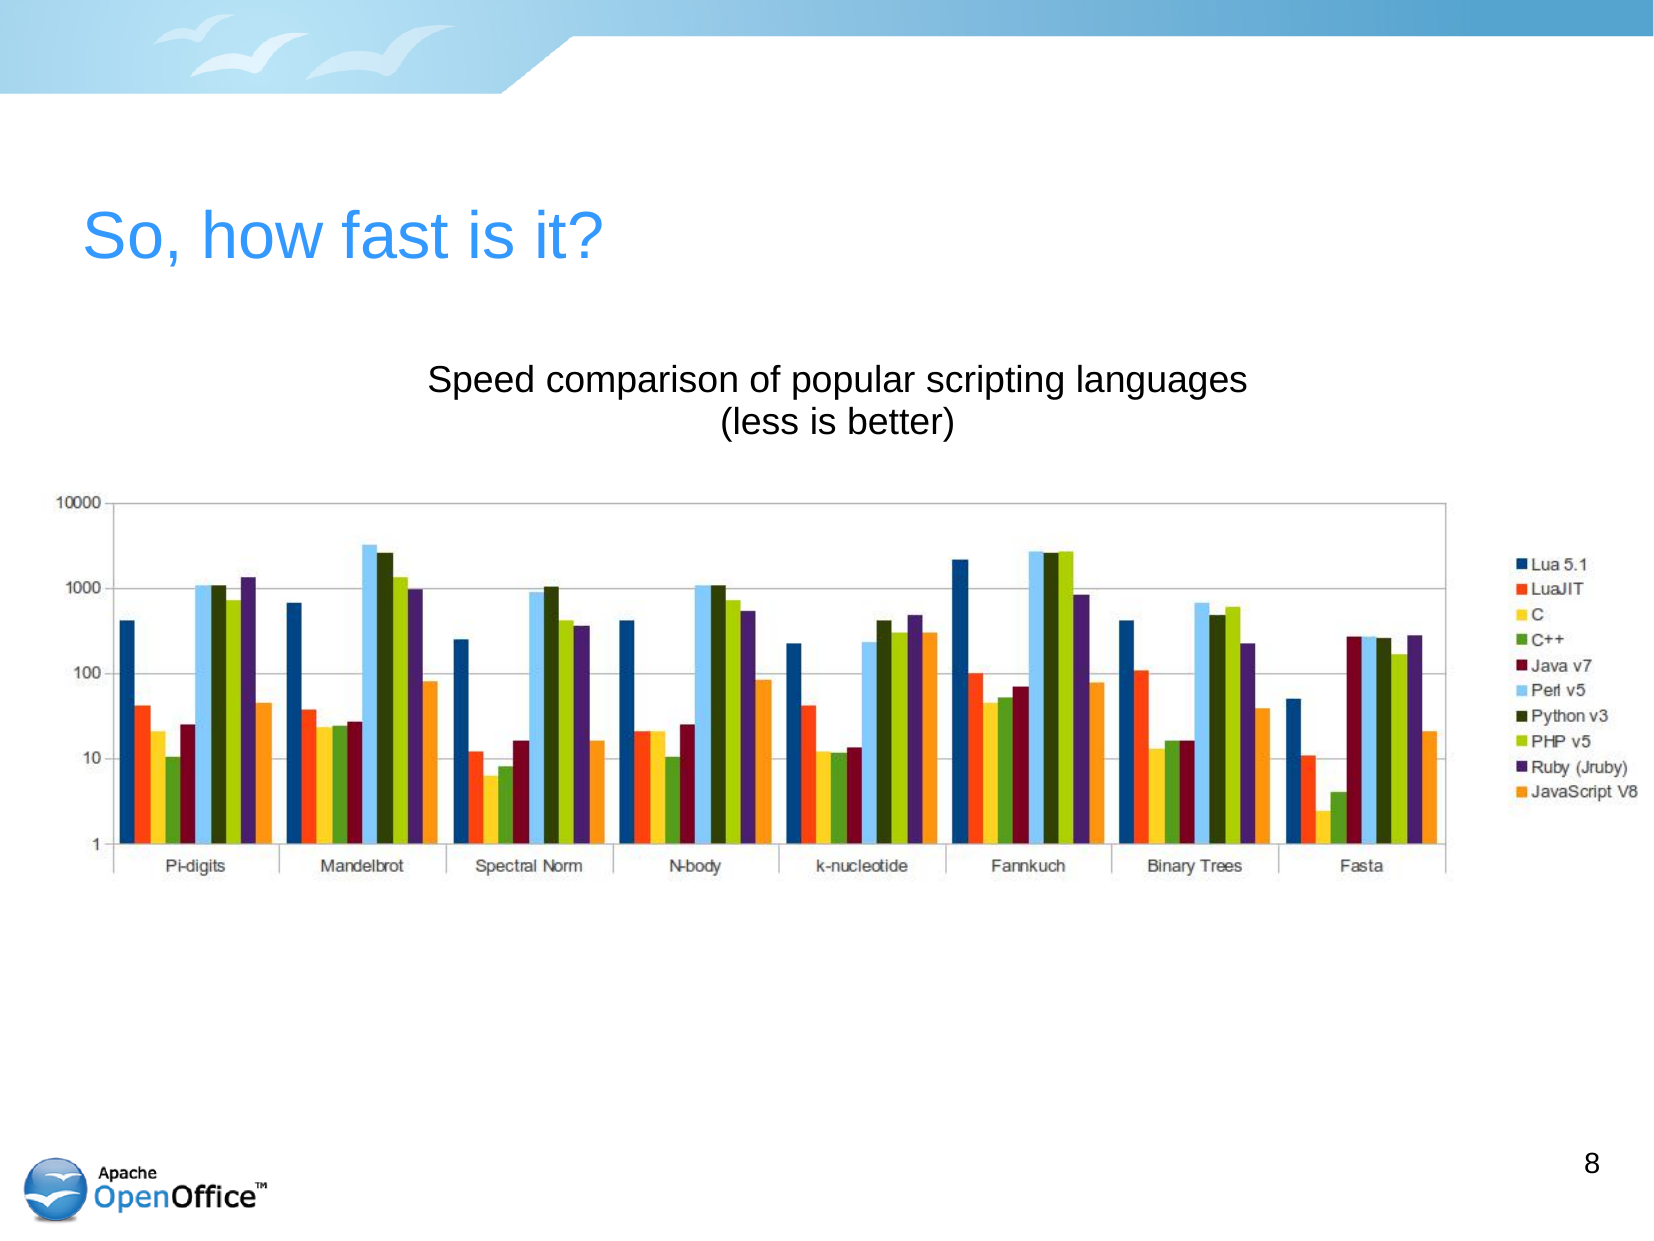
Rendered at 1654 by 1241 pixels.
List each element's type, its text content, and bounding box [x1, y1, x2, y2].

picture [0, 0, 1654, 1241]
text_box Speed comparison of popular scripting languages (less is better) [412, 351, 1264, 449]
title So, how fast is it? [82, 132, 1571, 340]
